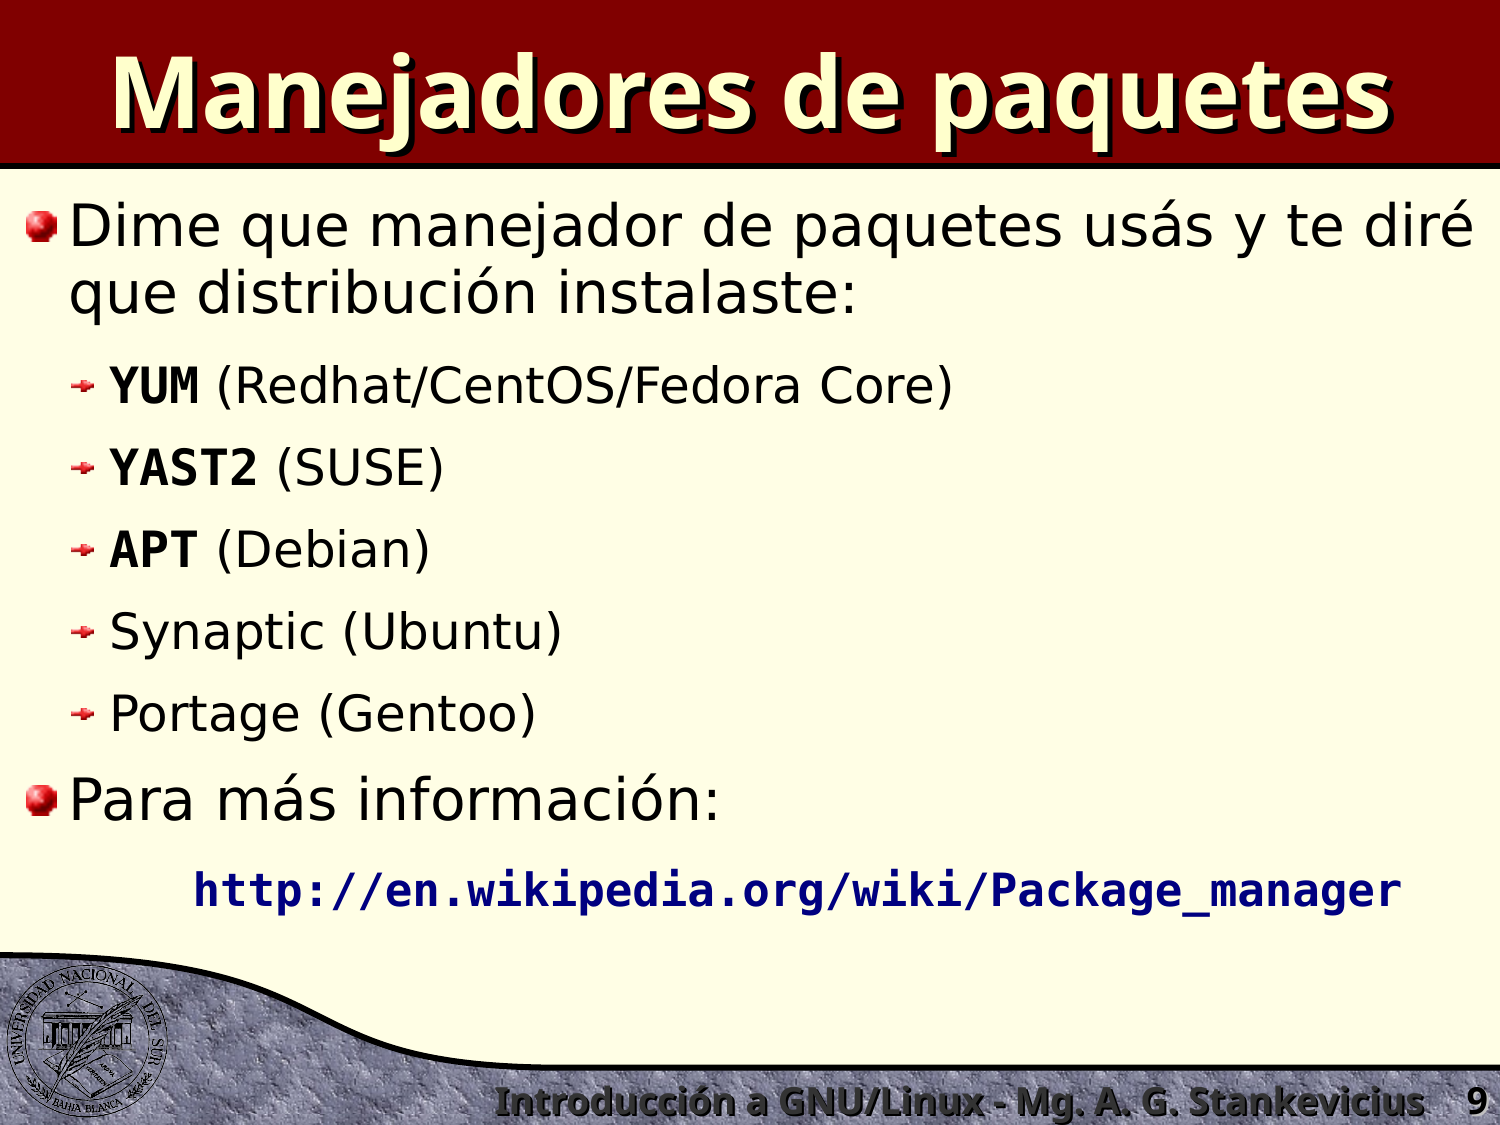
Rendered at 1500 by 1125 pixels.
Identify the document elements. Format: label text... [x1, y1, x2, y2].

picture [1059, 1100, 1065, 1110]
title Manejadores de paquetes [15, 12, 1485, 153]
picture [0, 956, 1500, 1125]
list Dime que manejador de paquetes usás y te diré que distribución instalaste: YUM (Redhat/CentOS/Fedora Core) YAST2 (SUSE) APT (Debian) Synaptic (Ubuntu) Portage (Gentoo) Para más información: http://en.wikipedia.org/wiki/Package_manager [11, 192, 1486, 935]
